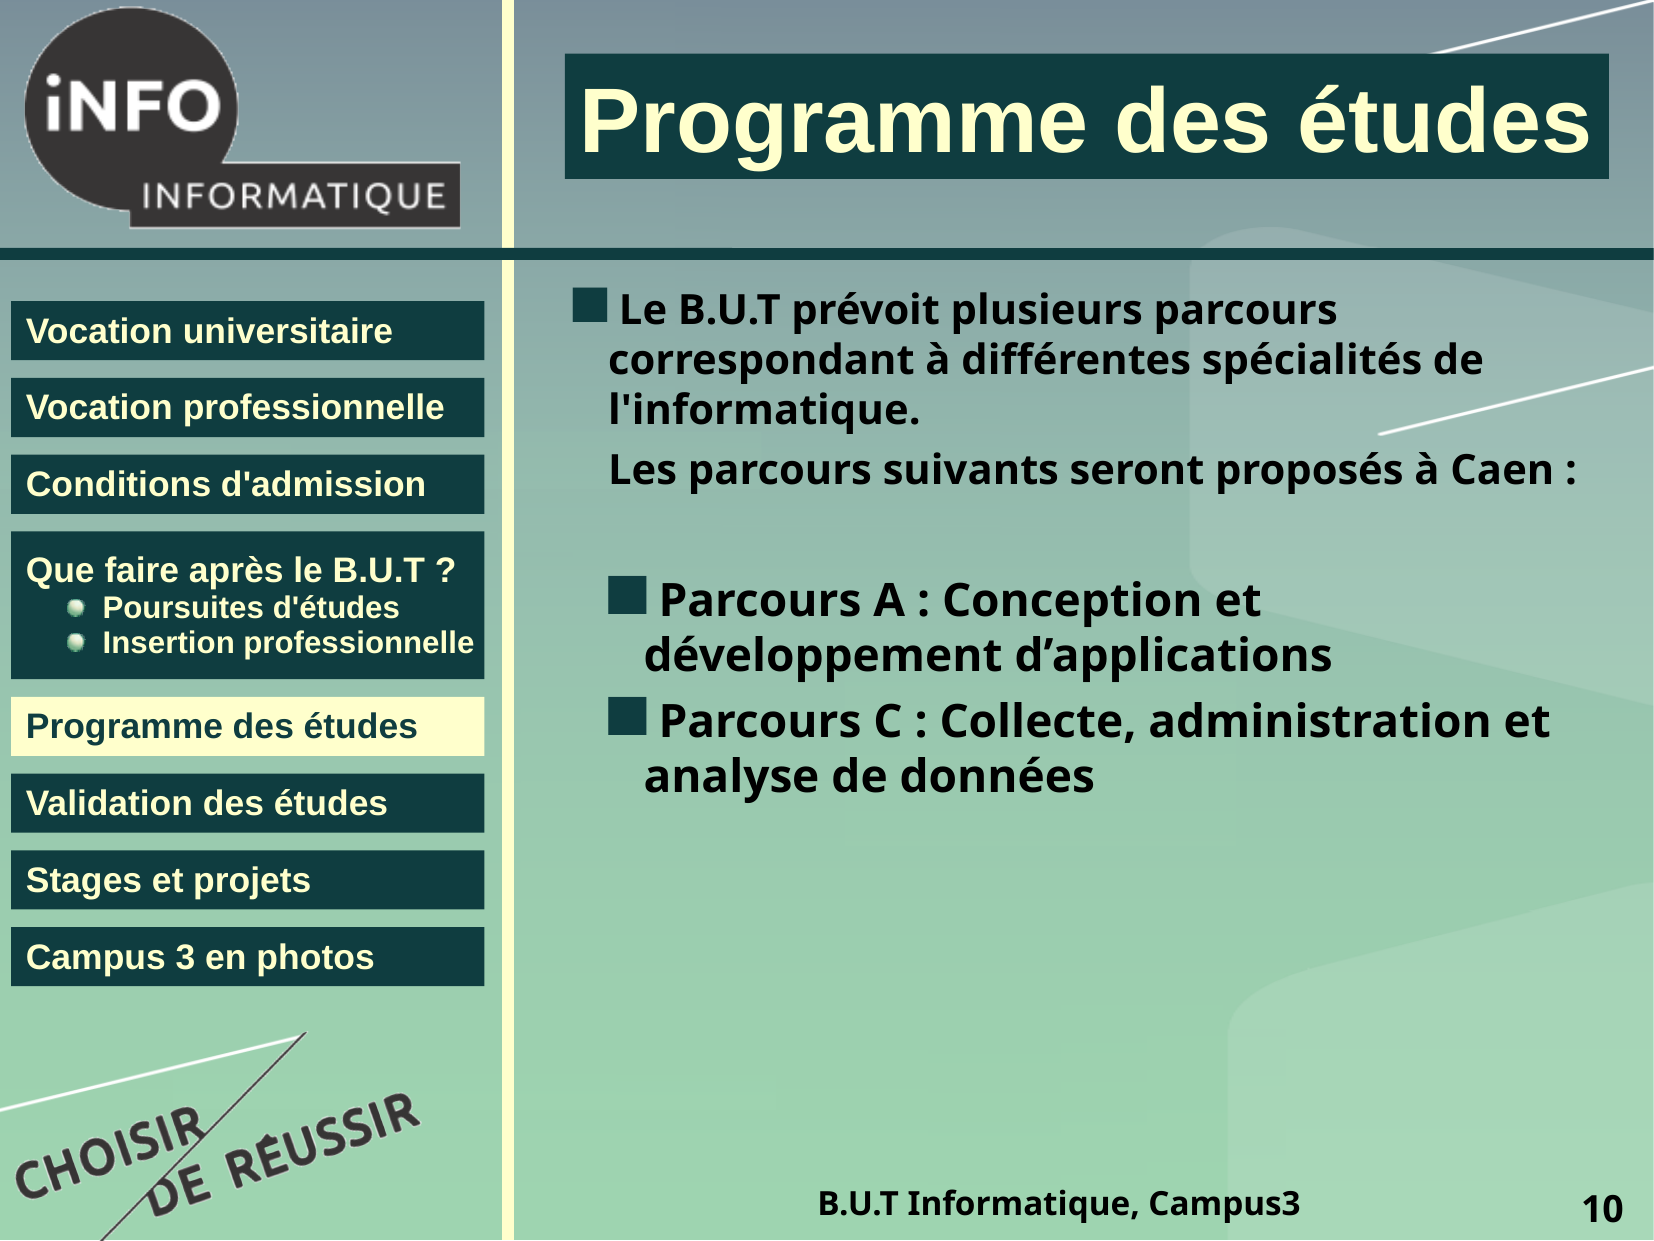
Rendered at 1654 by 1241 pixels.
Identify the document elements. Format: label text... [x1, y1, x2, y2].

text_box Programme des études [564, 53, 1609, 179]
picture [514, 260, 1654, 1240]
text_box Vocation universitaire [11, 301, 485, 361]
text_box Conditions d'admission [11, 454, 485, 514]
text_box Campus 3 en photos [11, 927, 485, 987]
picture [0, 260, 502, 1241]
text_box Stages et projets [11, 850, 485, 910]
text_box Le B.U.T prévoit plusieurs parcours correspondant à différentes spécialités de l'informatique. Les parcours suivants seront proposés à Caen : Parcours A : Conception et développement d’applications Parcours C : Collecte, administration et analyse de données [557, 184, 1619, 426]
picture [514, 0, 1654, 248]
text_box Validation des études [11, 773, 485, 833]
text_box Vocation professionnelle [11, 377, 485, 438]
text_box Programme des études [11, 696, 485, 756]
picture [0, 0, 502, 247]
text_box Que faire après le B.U.T ? Poursuites d'études Insertion professionnelle [11, 531, 485, 680]
